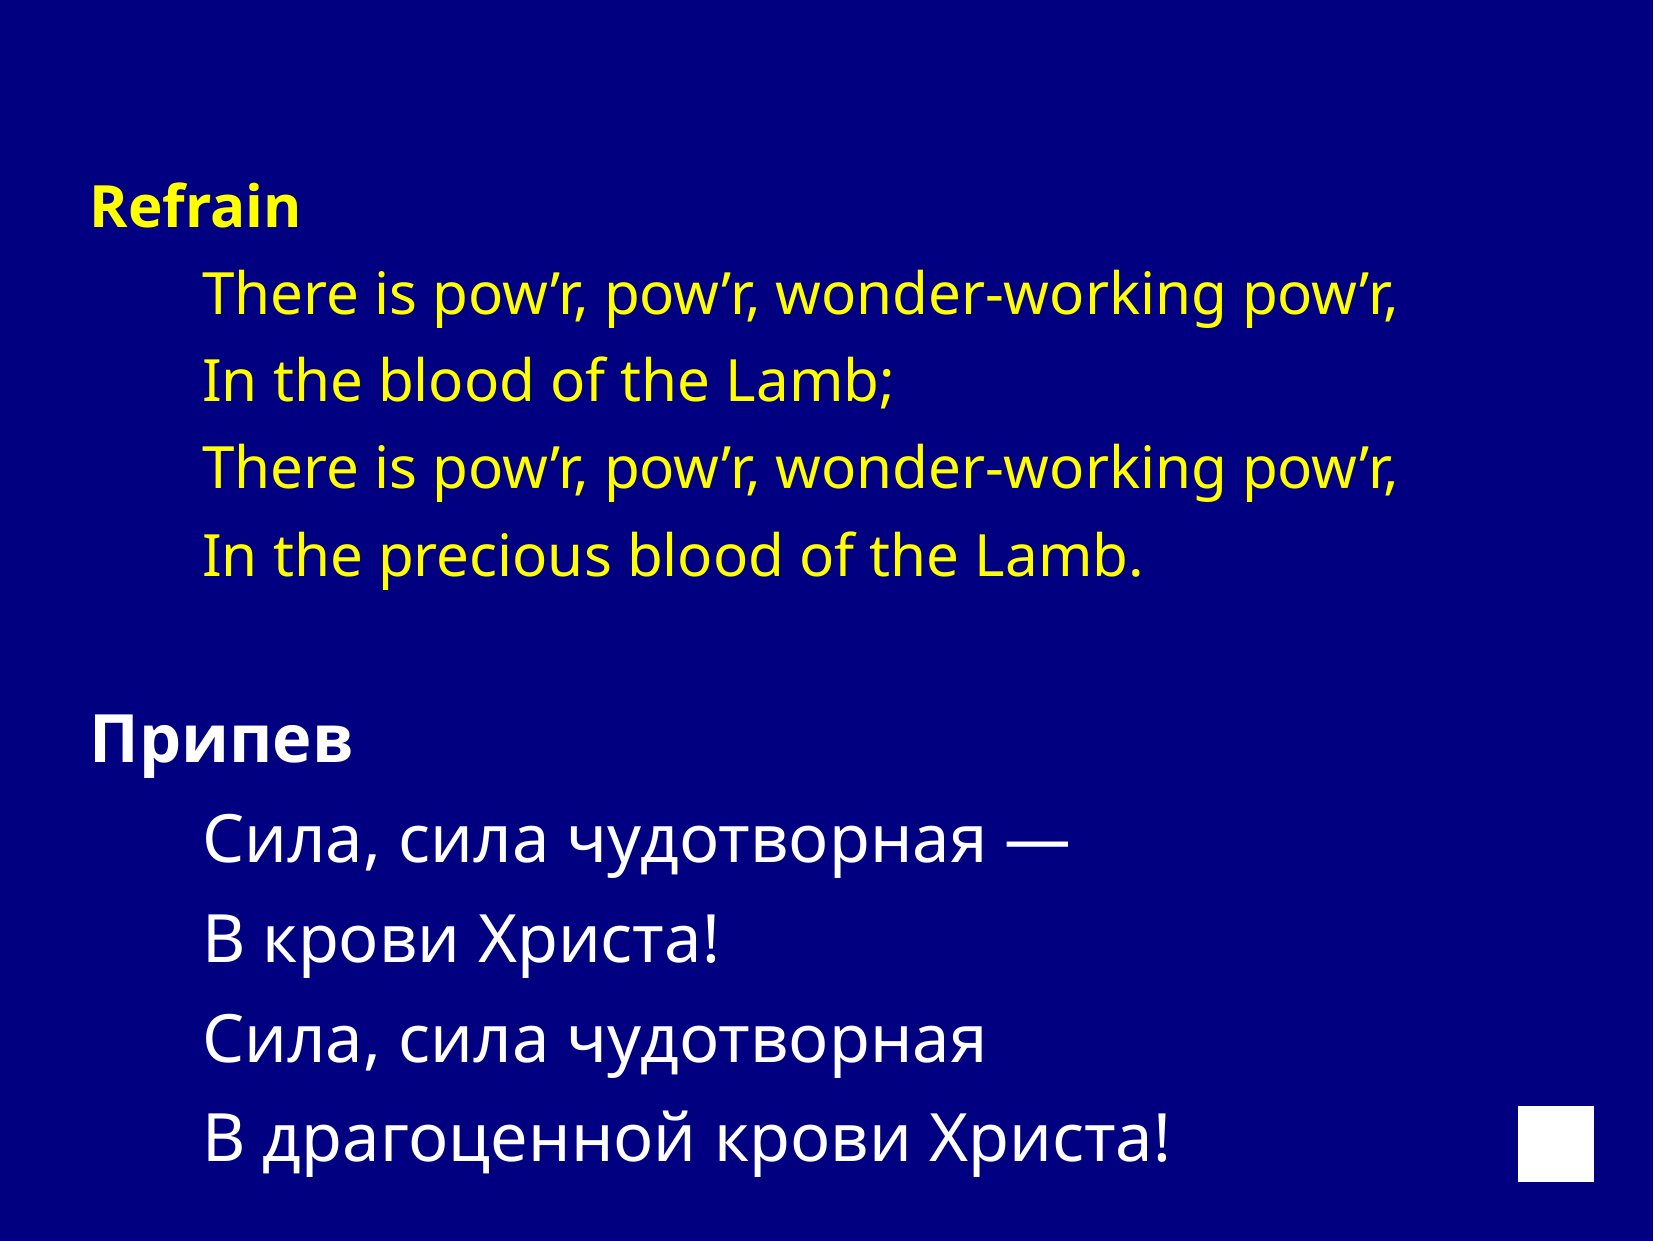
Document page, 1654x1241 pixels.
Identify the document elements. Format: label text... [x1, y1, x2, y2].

text_box [1518, 1106, 1594, 1182]
text_box Refrain There is pow’r, pow’r, wonder-working pow’r, In the blood of the Lamb; There is pow’r, pow’r, wonder-working pow’r, In the precious blood of the Lamb. [75, 150, 1653, 638]
text_box Припев Сила, сила чудотворная — В крови Христа! Сила, сила чудотворная В драгоценной крови Христа! [75, 675, 1576, 1163]
